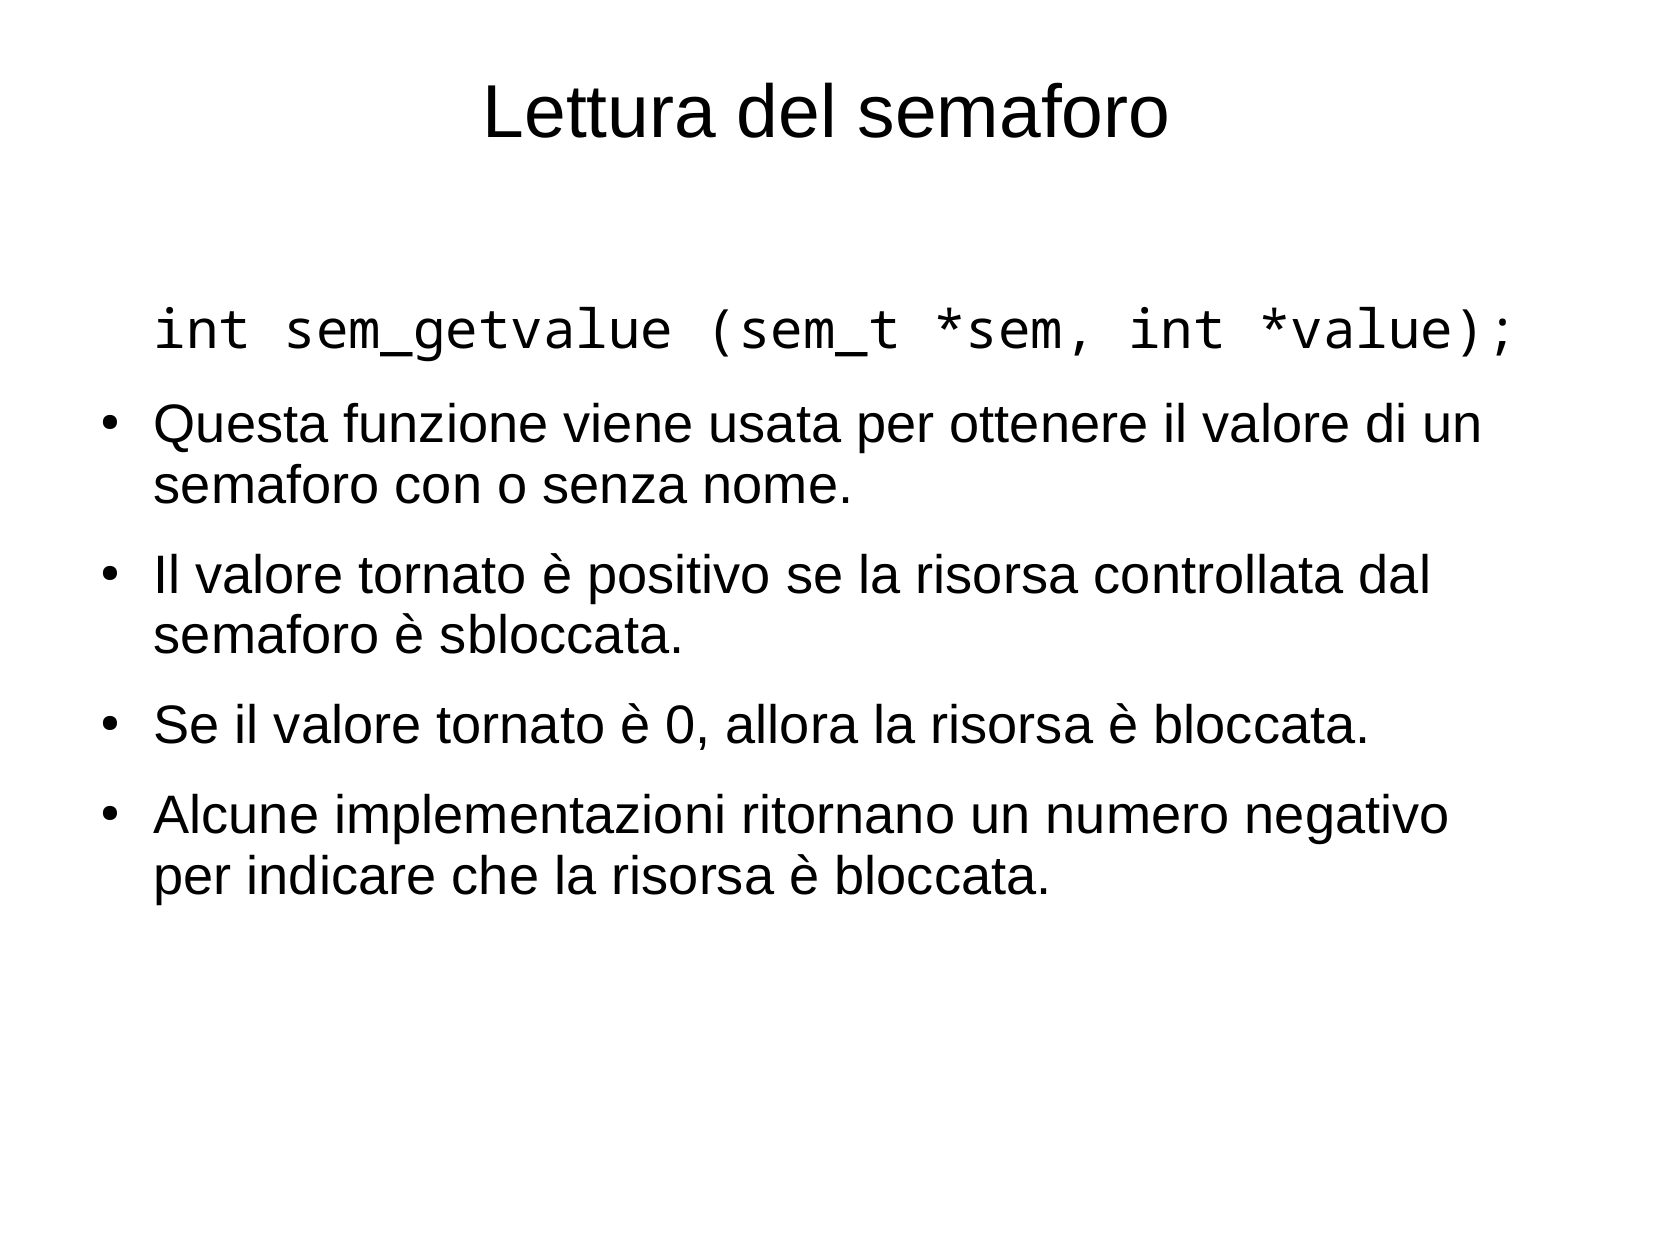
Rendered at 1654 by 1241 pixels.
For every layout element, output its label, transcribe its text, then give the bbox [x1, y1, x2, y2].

list int sem_getvalue (sem_t *sem, int *value); Questa funzione viene usata per ottenere il valore di un semaforo con o senza nome. Il valore tornato è positivo se la risorsa controllata dal semaforo è sbloccata. Se il valore tornato è 0, allora la risorsa è bloccata. Alcune implementazioni ritornano un numero negativo per indicare che la risorsa è bloccata. [82, 290, 1538, 1141]
title Lettura del semaforo [82, 8, 1571, 216]
